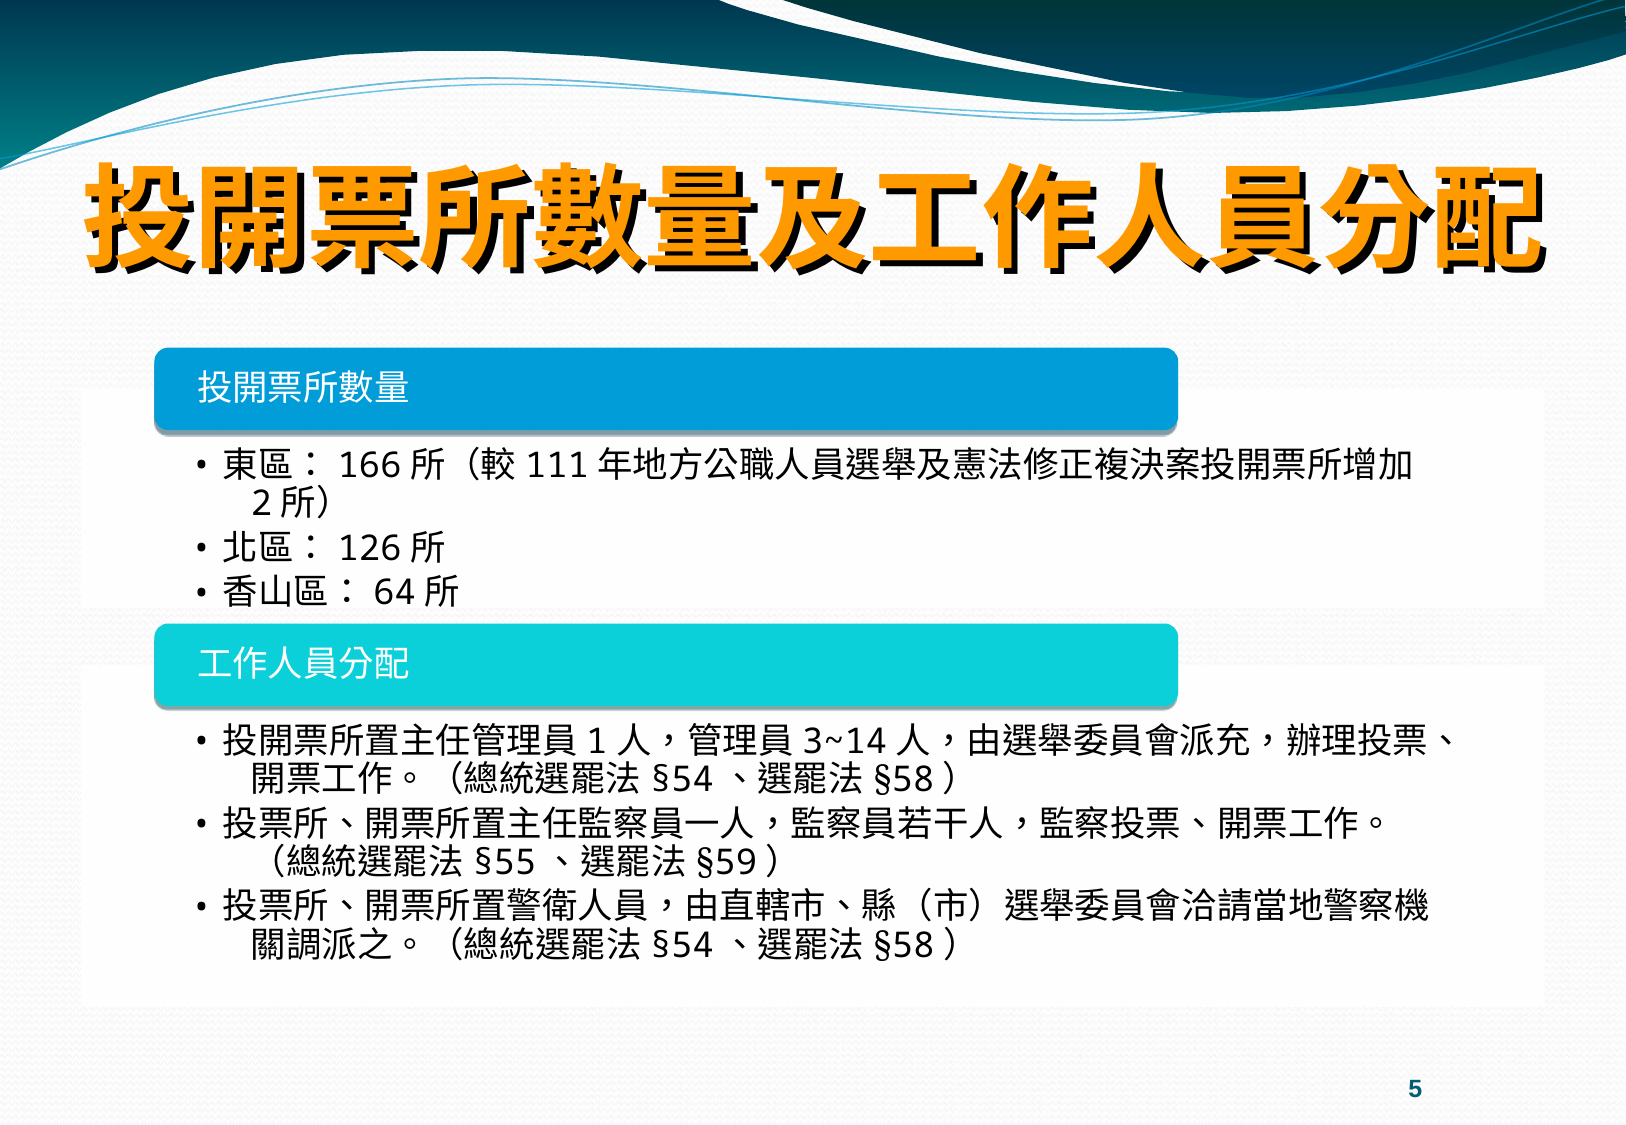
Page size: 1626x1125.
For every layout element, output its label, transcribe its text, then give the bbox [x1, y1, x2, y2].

text_box 5 [1408, 1042, 1544, 1103]
text_box 投開票所數量 [154, 347, 1179, 431]
text_box 投開票所置主任管理員1人，管理員3~14人，由選舉委員會派充，辦理投票、開票工作。（總統選罷法§54、選罷法§58） 投票所、開票所置主任監察員一人，監察員若干人，監察投票、開票工作。（總統選罷法§55、選罷法§59） 投票所、開票所置警衛人員，由直轄市、縣（市）選舉委員會洽請當地警察機關調派之。（總統選罷法§54、選罷法§58） [81, 664, 1544, 1008]
text_box 東區：166所（較111年地方公職人員選舉及憲法修正複決案投開票所增加2所） 北區：126所 香山區：64所 [81, 388, 1544, 609]
title 投開票所數量及工作人員分配 [81, 115, 1544, 304]
text_box 工作人員分配 [154, 623, 1179, 706]
